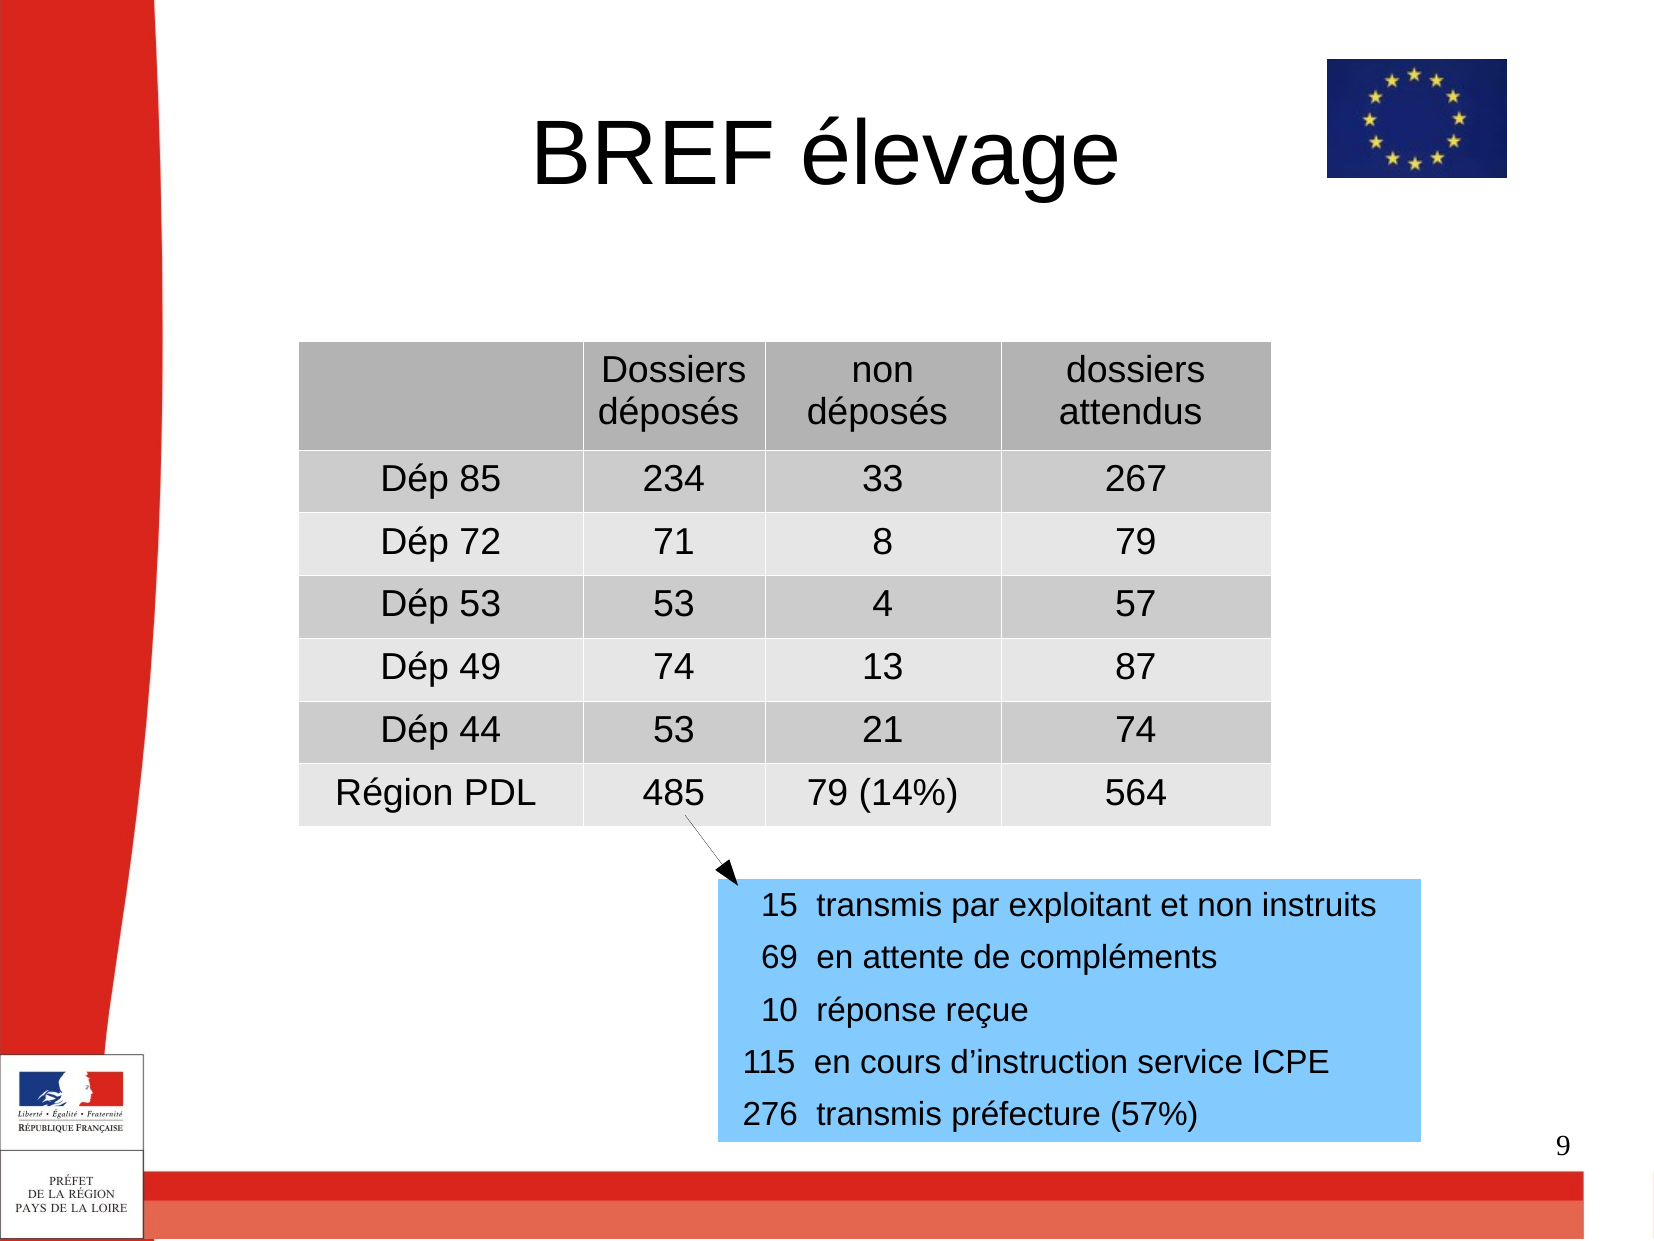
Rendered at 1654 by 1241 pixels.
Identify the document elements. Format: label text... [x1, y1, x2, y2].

table_header [299, 342, 583, 450]
table_header non déposés [766, 342, 1001, 450]
table_cell 53 [584, 576, 765, 638]
table_cell 564 [1002, 764, 1271, 826]
table_cell 74 [584, 639, 765, 701]
table_header Dossiers déposés [584, 342, 765, 450]
table_header 15 transmis par exploitant et non instruits 69 en attente de compléments 10 réponse reçue 115 en cours d’instruction service ICPE 276 transmis préfecture (57%) [718, 879, 1421, 1142]
table_cell Dép 53 [299, 576, 583, 638]
table_cell 71 [584, 513, 765, 575]
table_cell 33 [766, 451, 1001, 512]
table_cell 79 [1002, 513, 1271, 575]
table_cell 8 [766, 513, 1001, 575]
table_cell 4 [766, 576, 1001, 638]
title BREF élevage [82, 49, 1571, 257]
table_cell 13 [766, 639, 1001, 701]
table_cell Dép 72 [299, 513, 583, 575]
table_cell Dép 85 [299, 451, 583, 512]
table_cell 485 [584, 764, 765, 826]
table_cell 234 [584, 451, 765, 512]
table_cell 79 (14%) [766, 764, 1001, 826]
table_cell 57 [1002, 576, 1271, 638]
table_cell 21 [766, 702, 1001, 763]
table_cell Région PDL [299, 764, 583, 826]
table_cell 87 [1002, 639, 1271, 701]
picture [0, 0, 1654, 1241]
table_cell 53 [584, 702, 765, 763]
table_cell 74 [1002, 702, 1271, 763]
table_cell Dép 44 [299, 702, 583, 763]
table_header dossiers attendus [1002, 342, 1271, 450]
table_cell 267 [1002, 451, 1271, 512]
table_cell Dép 49 [299, 639, 583, 701]
